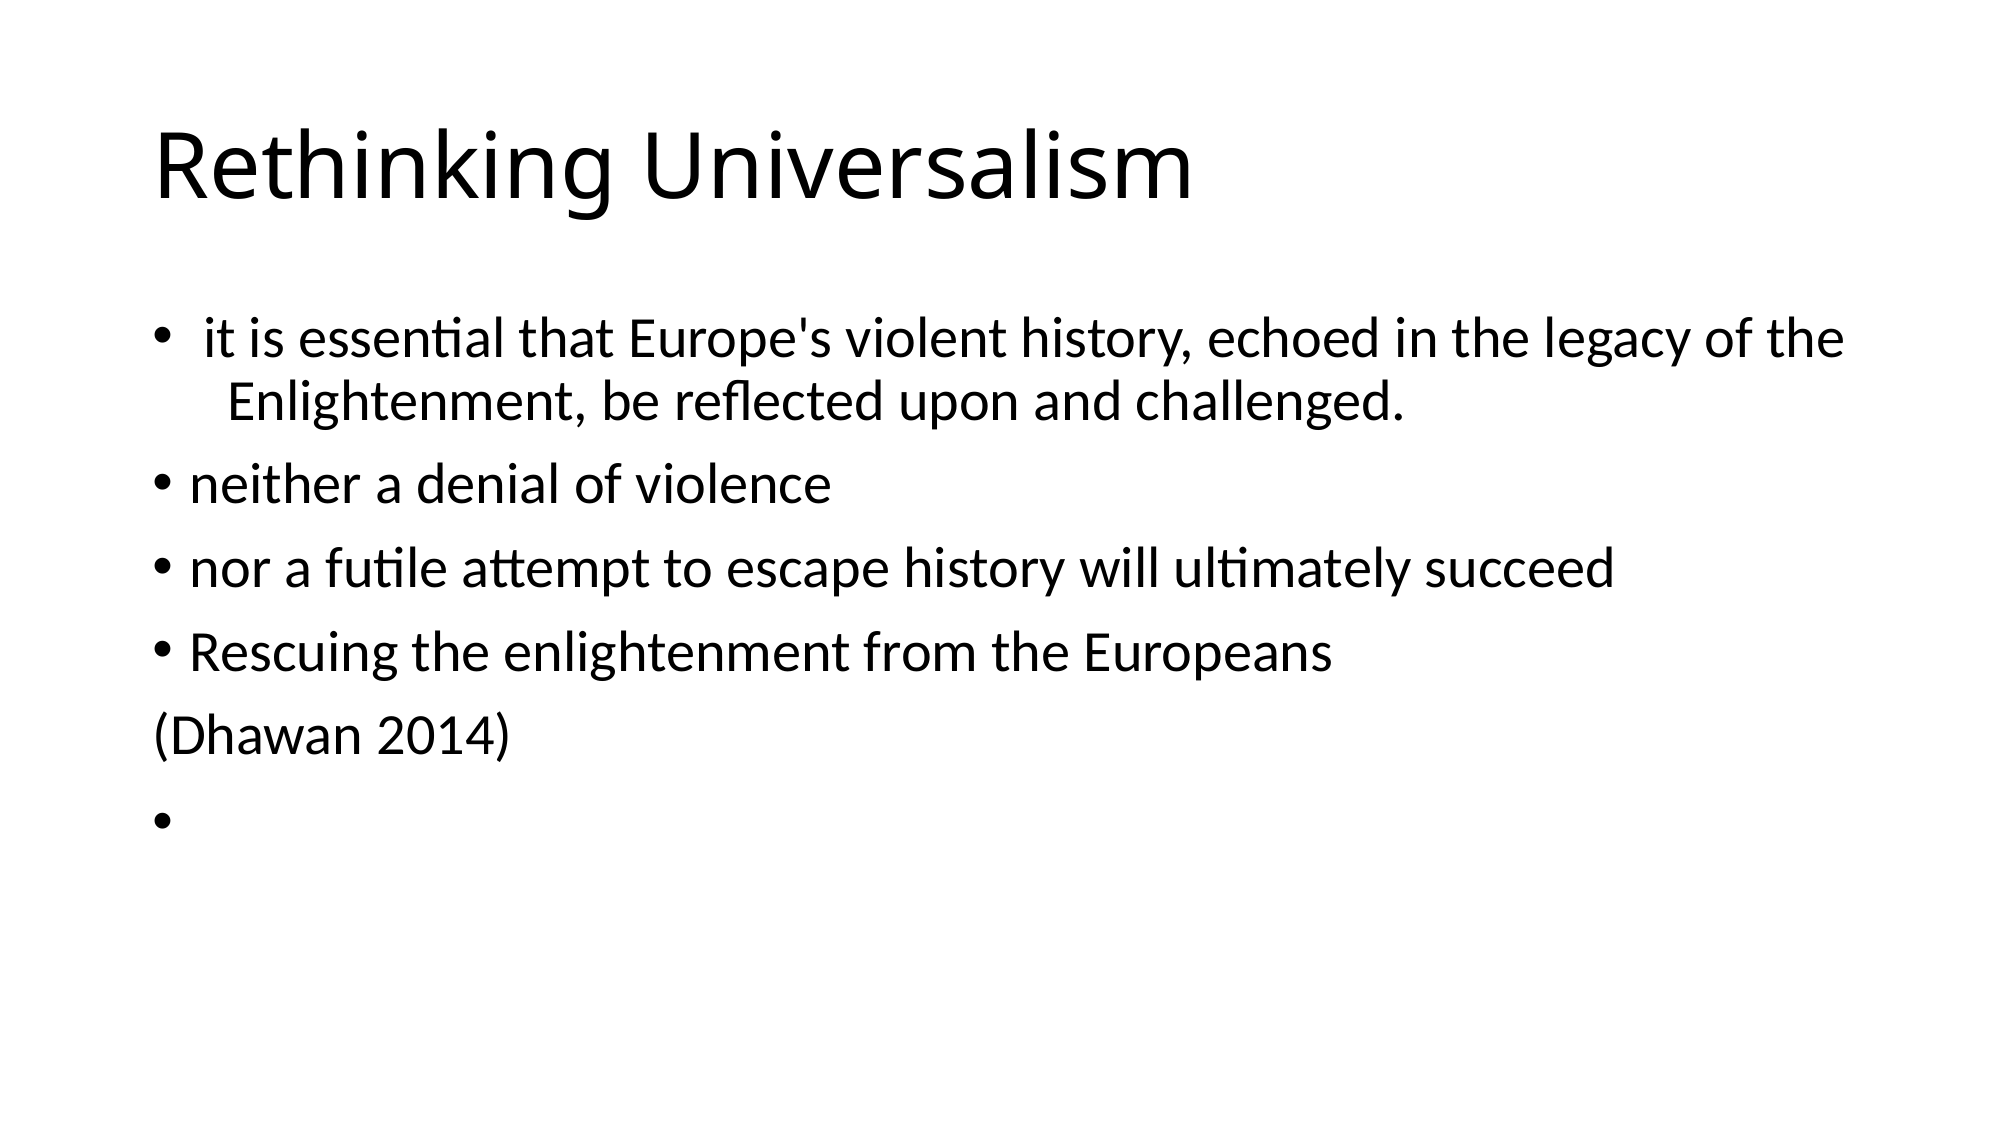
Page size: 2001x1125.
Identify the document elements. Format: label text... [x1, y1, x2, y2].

list it is essential that Europe's violent history, echoed in the legacy of the Enlightenment, be reflected upon and challenged. neither a denial of violence nor a futile attempt to escape history will ultimately succeed Rescuing the enlightenment from the Europeans (Dhawan 2014) [137, 299, 1863, 1014]
title Rethinking Universalism [137, 59, 1863, 278]
